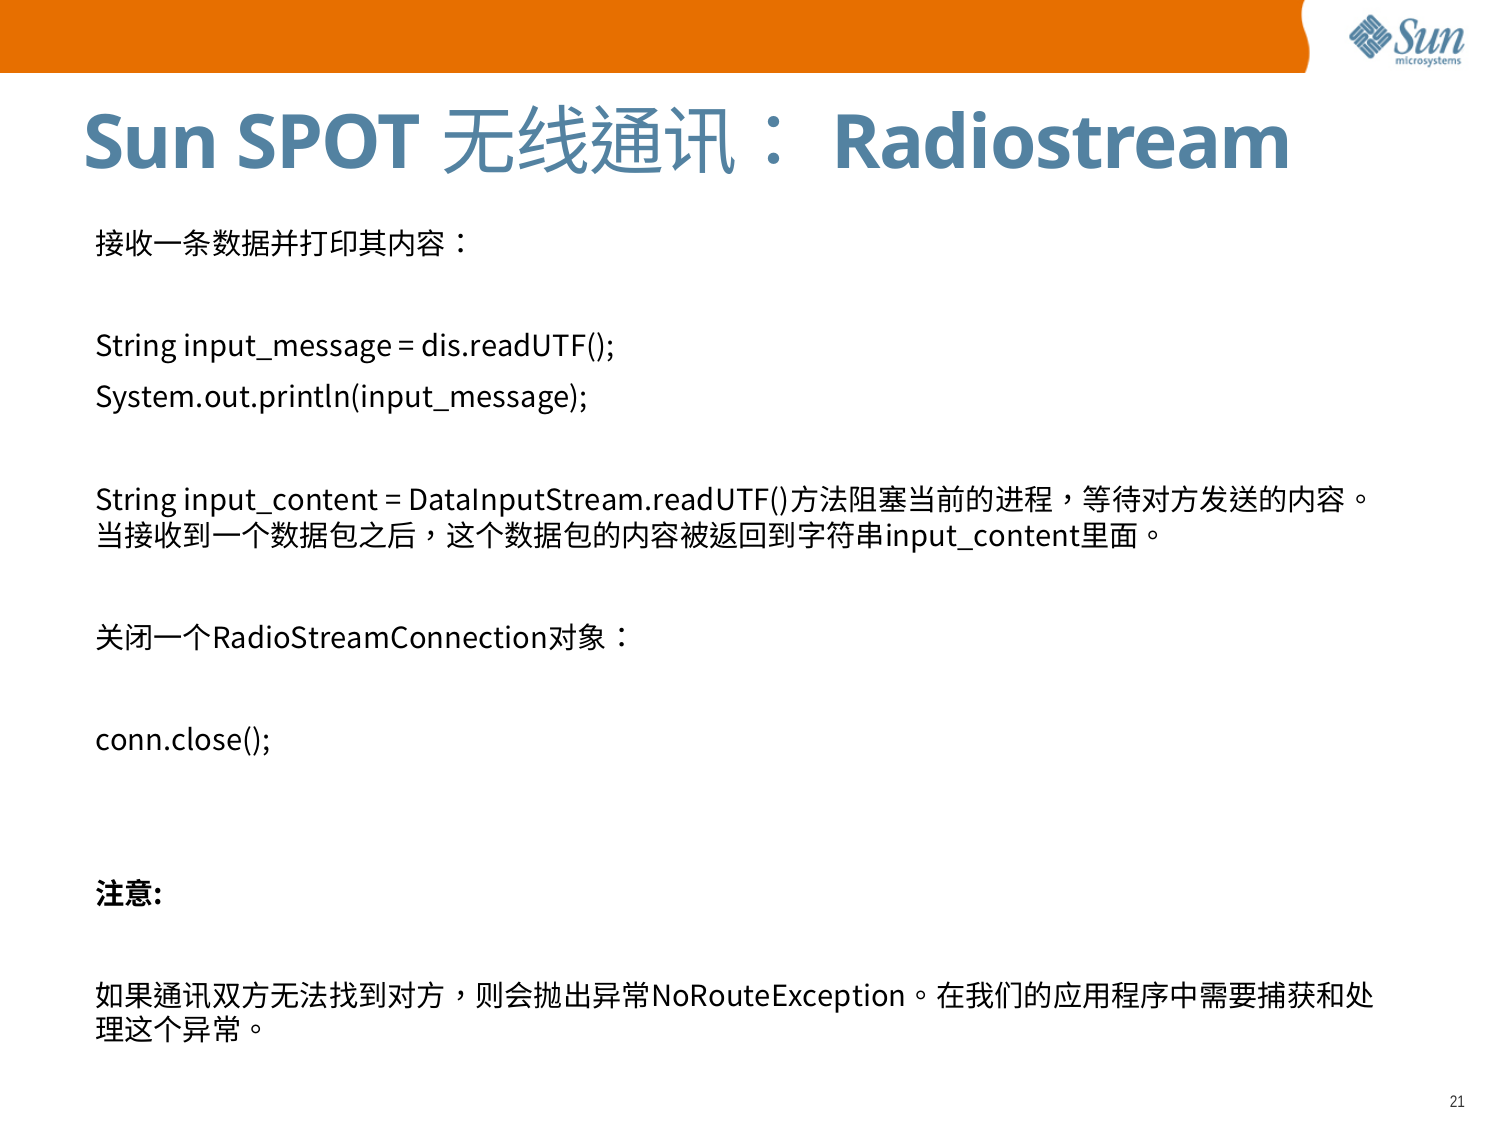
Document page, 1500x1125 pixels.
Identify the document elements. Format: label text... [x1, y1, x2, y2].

picture [0, 0, 1500, 73]
text_box 接收一条数据并打印其内容： String input_message = dis.readUTF(); System.out.println(input_message); String input_content = DataInputStream.readUTF()方法阻塞当前的进程，等待对方发送的内容。当接收到一个数据包之后，这个数据包的内容被返回到字符串input_content里面。 关闭一个RadioStreamConnection对象： conn.close(); 注意: 如果通讯双方无法找到对方，则会抛出异常NoRouteException。在我们的应用程序中需要捕获和处理这个异常。 [95, 227, 1393, 923]
title Sun SPOT无线通讯：Radiostream [83, 94, 1446, 199]
